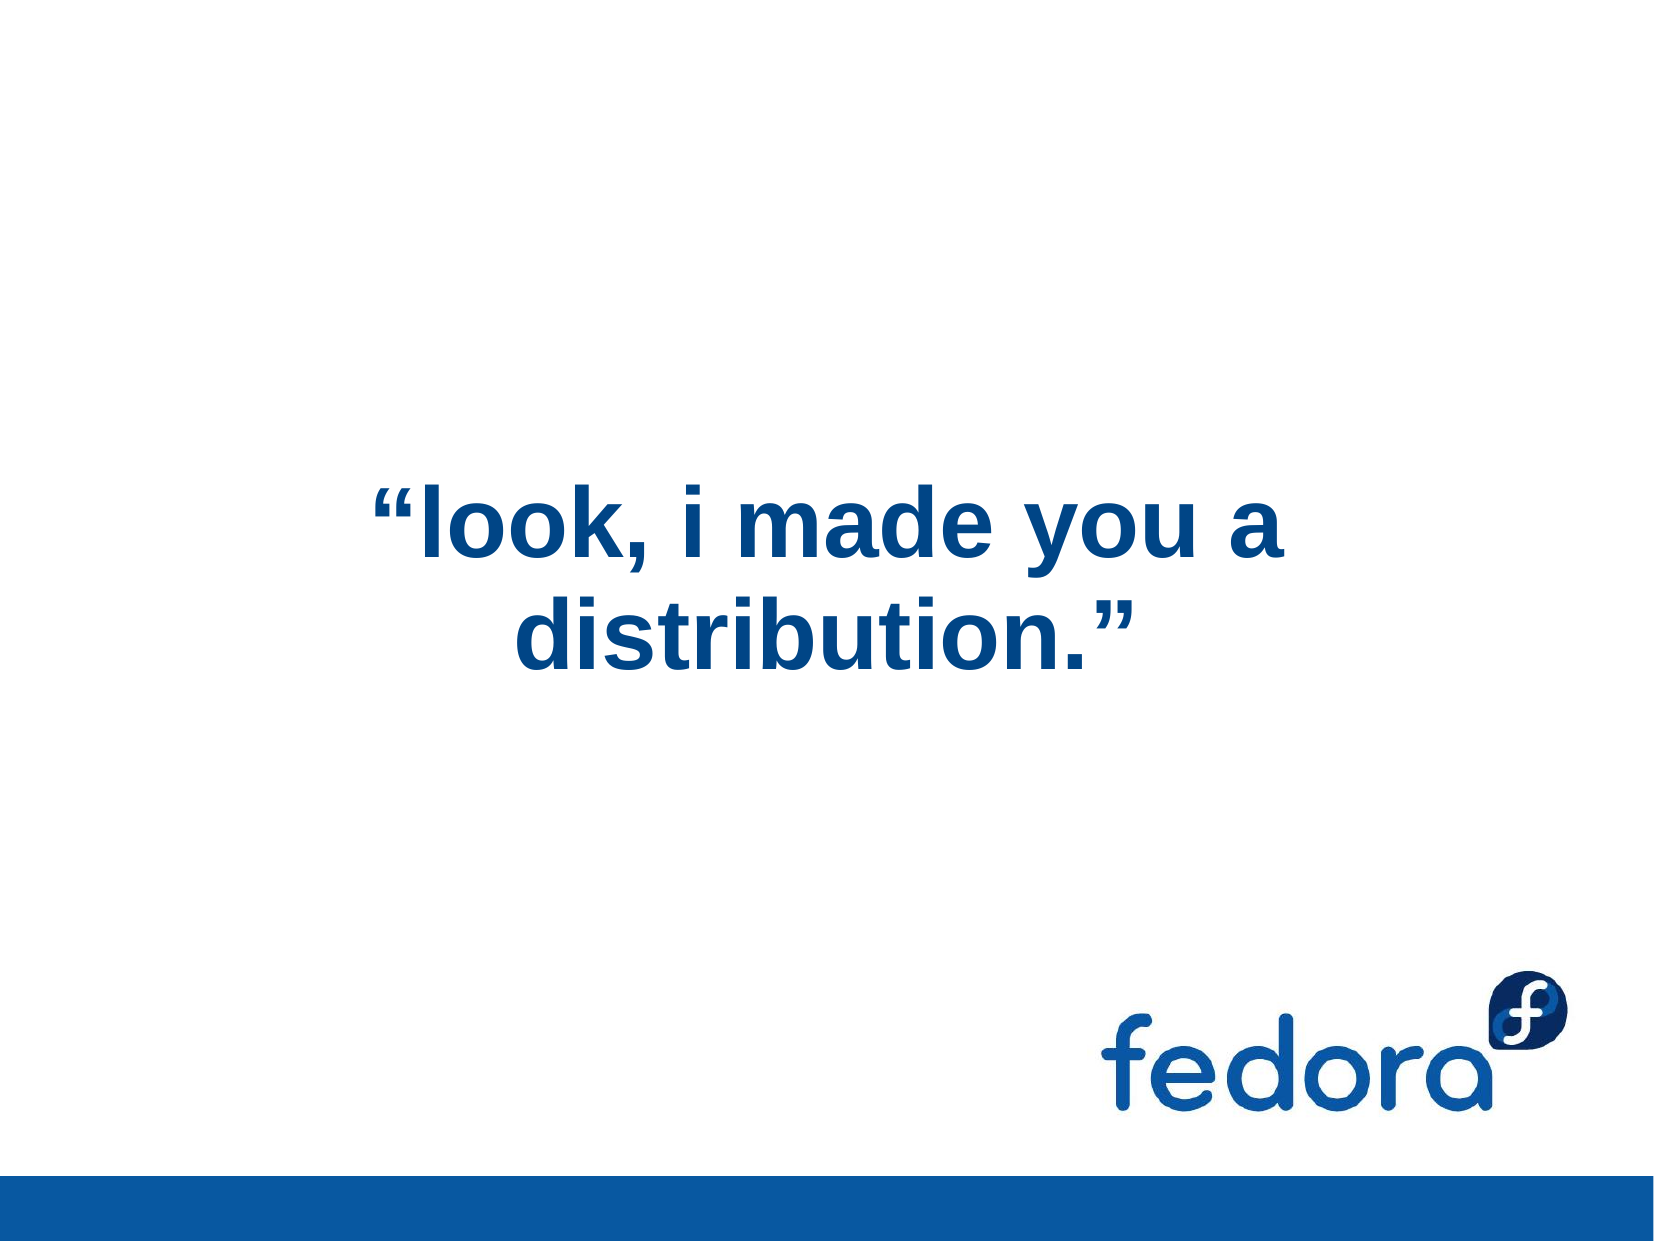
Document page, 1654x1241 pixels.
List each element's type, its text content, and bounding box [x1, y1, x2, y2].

picture [0, 1176, 1654, 1241]
picture [1087, 958, 1576, 1125]
title “look, i made you a distribution.” [82, 49, 1571, 1109]
